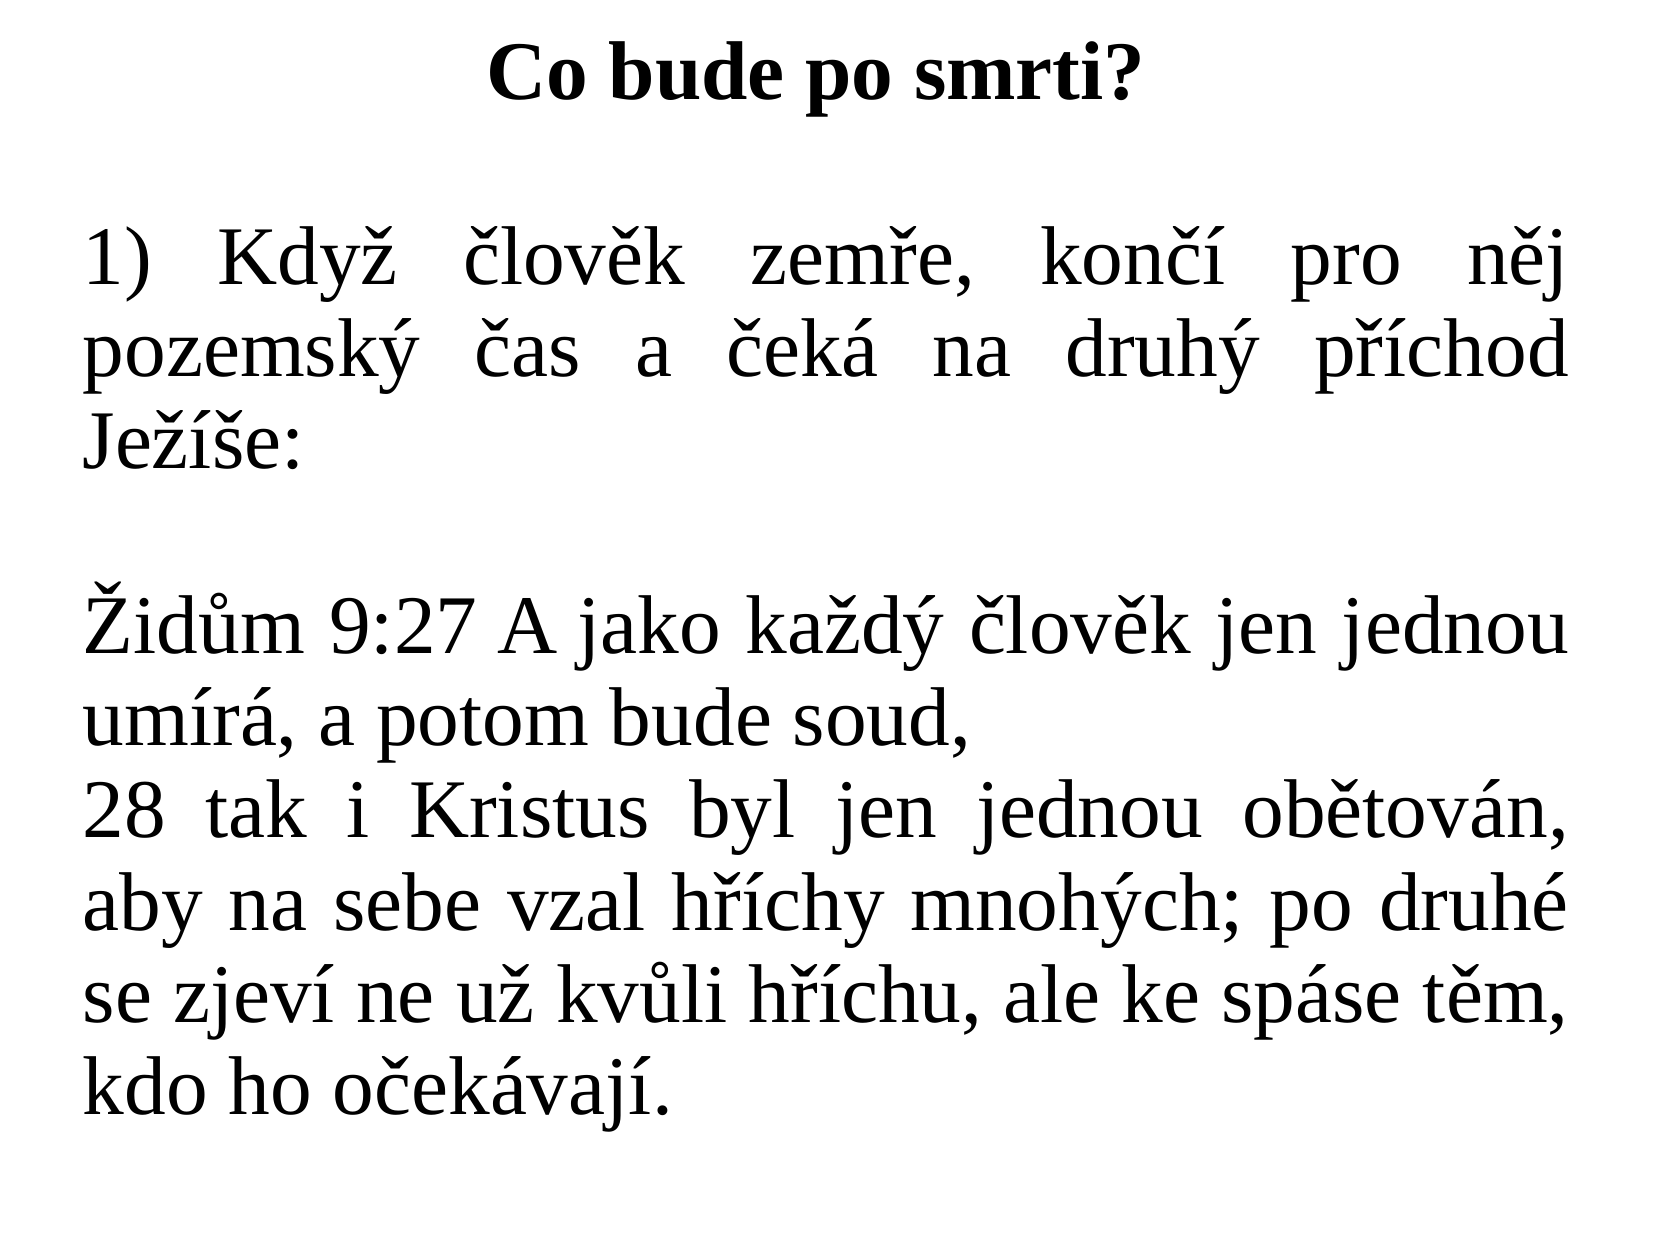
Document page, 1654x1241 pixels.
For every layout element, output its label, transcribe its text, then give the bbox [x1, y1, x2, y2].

subtitle Co bude po smrti? 1) Když člověk zemře, končí pro něj pozemský čas a čeká na druhý příchod Ježíše: Židům 9:27 A jako každý člověk jen jednou umírá, a potom bude soud, 28 tak i Kristus byl jen jednou obětován, aby na sebe vzal hříchy mnohých; po druhé se zjeví ne už kvůli hříchu, ale ke spáse těm, kdo ho očekávají. [82, 0, 1571, 1179]
